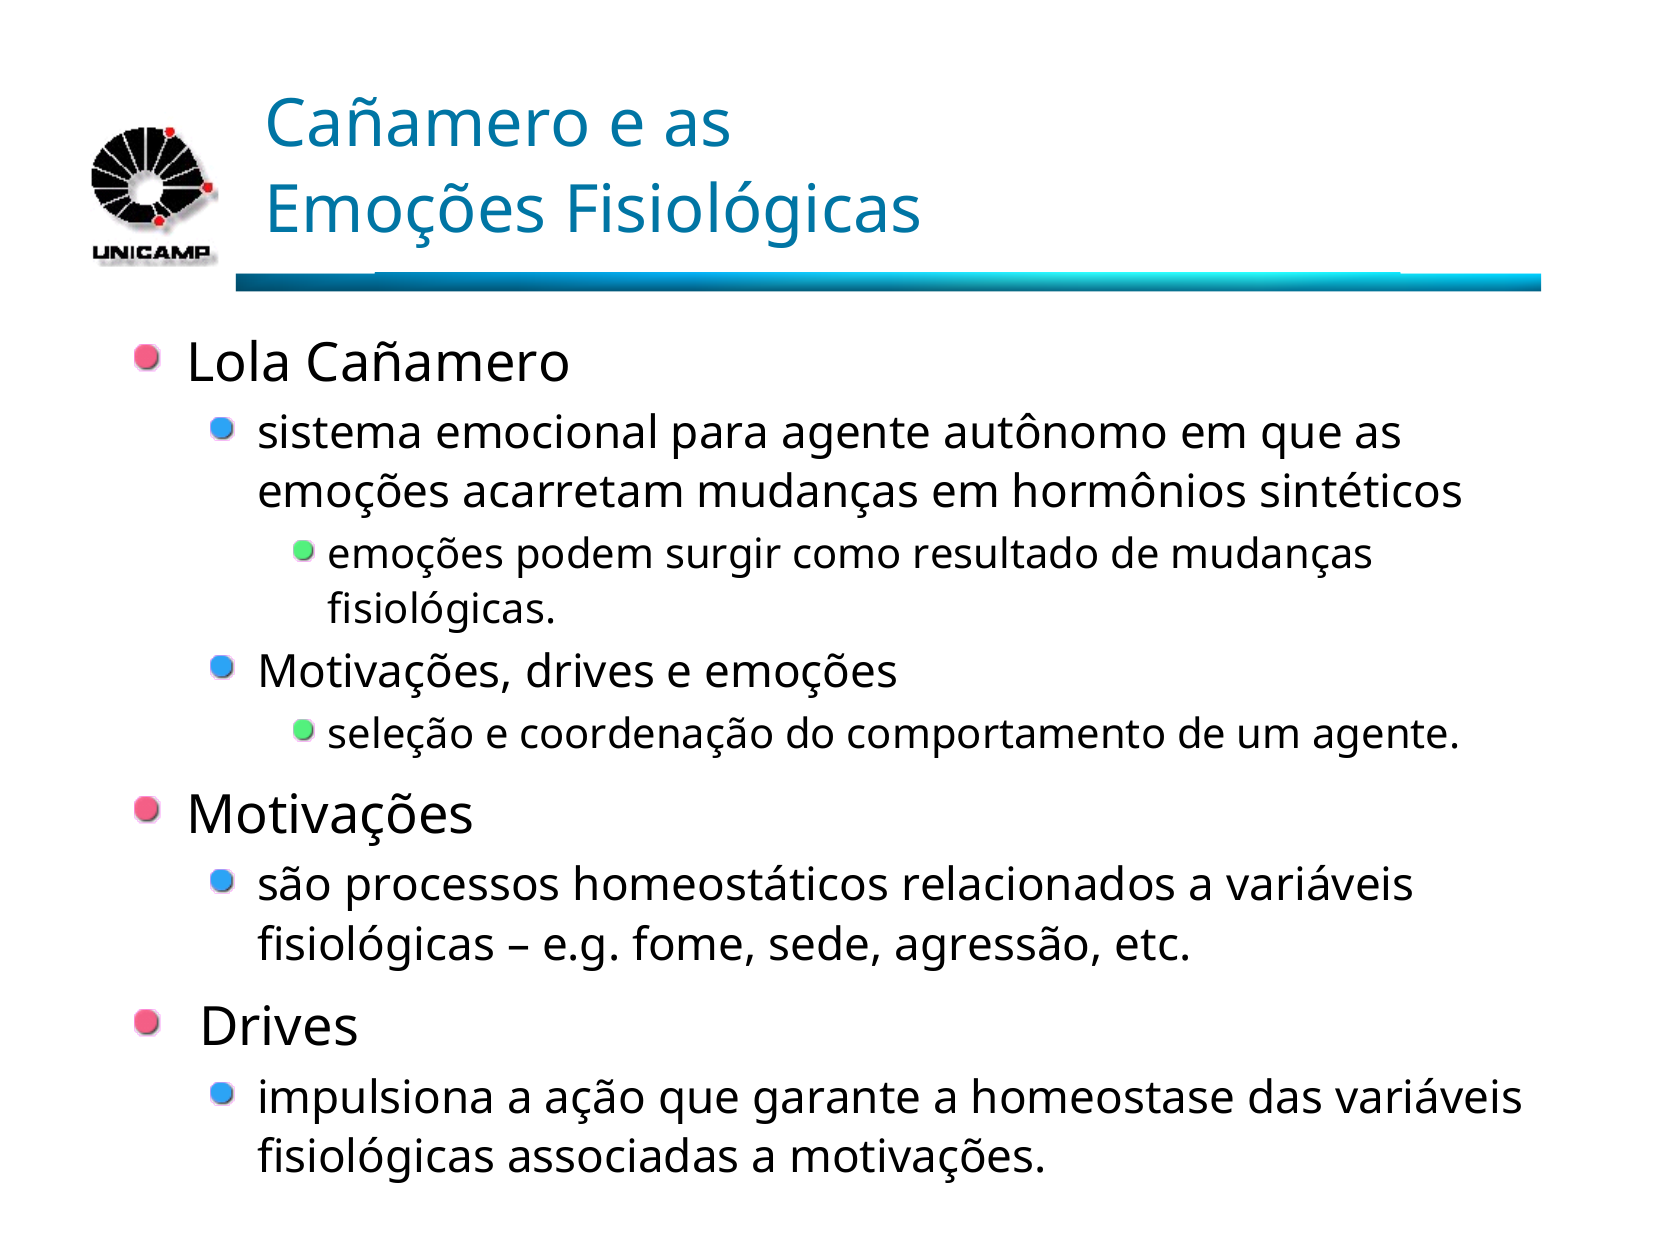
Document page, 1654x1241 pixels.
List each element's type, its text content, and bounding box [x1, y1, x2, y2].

picture [125, 272, 1654, 295]
title Cañamero e as Emoções Fisiológicas [264, 42, 1534, 250]
list Lola Cañamero sistema emocional para agente autônomo em que as emoções acarretam mudanças em hormônios sintéticos emoções podem surgir como resultado de mudanças fisiológicas. Motivações, drives e emoções seleção e coordenação do comportamento de um agente. Motivações são processos homeostáticos relacionados a variáveis fisiológicas – e.g. fome, sede, agressão, etc. Drives impulsiona a ação que garante a homeostase das variáveis fisiológicas associadas a motivações. [115, 324, 1595, 1152]
